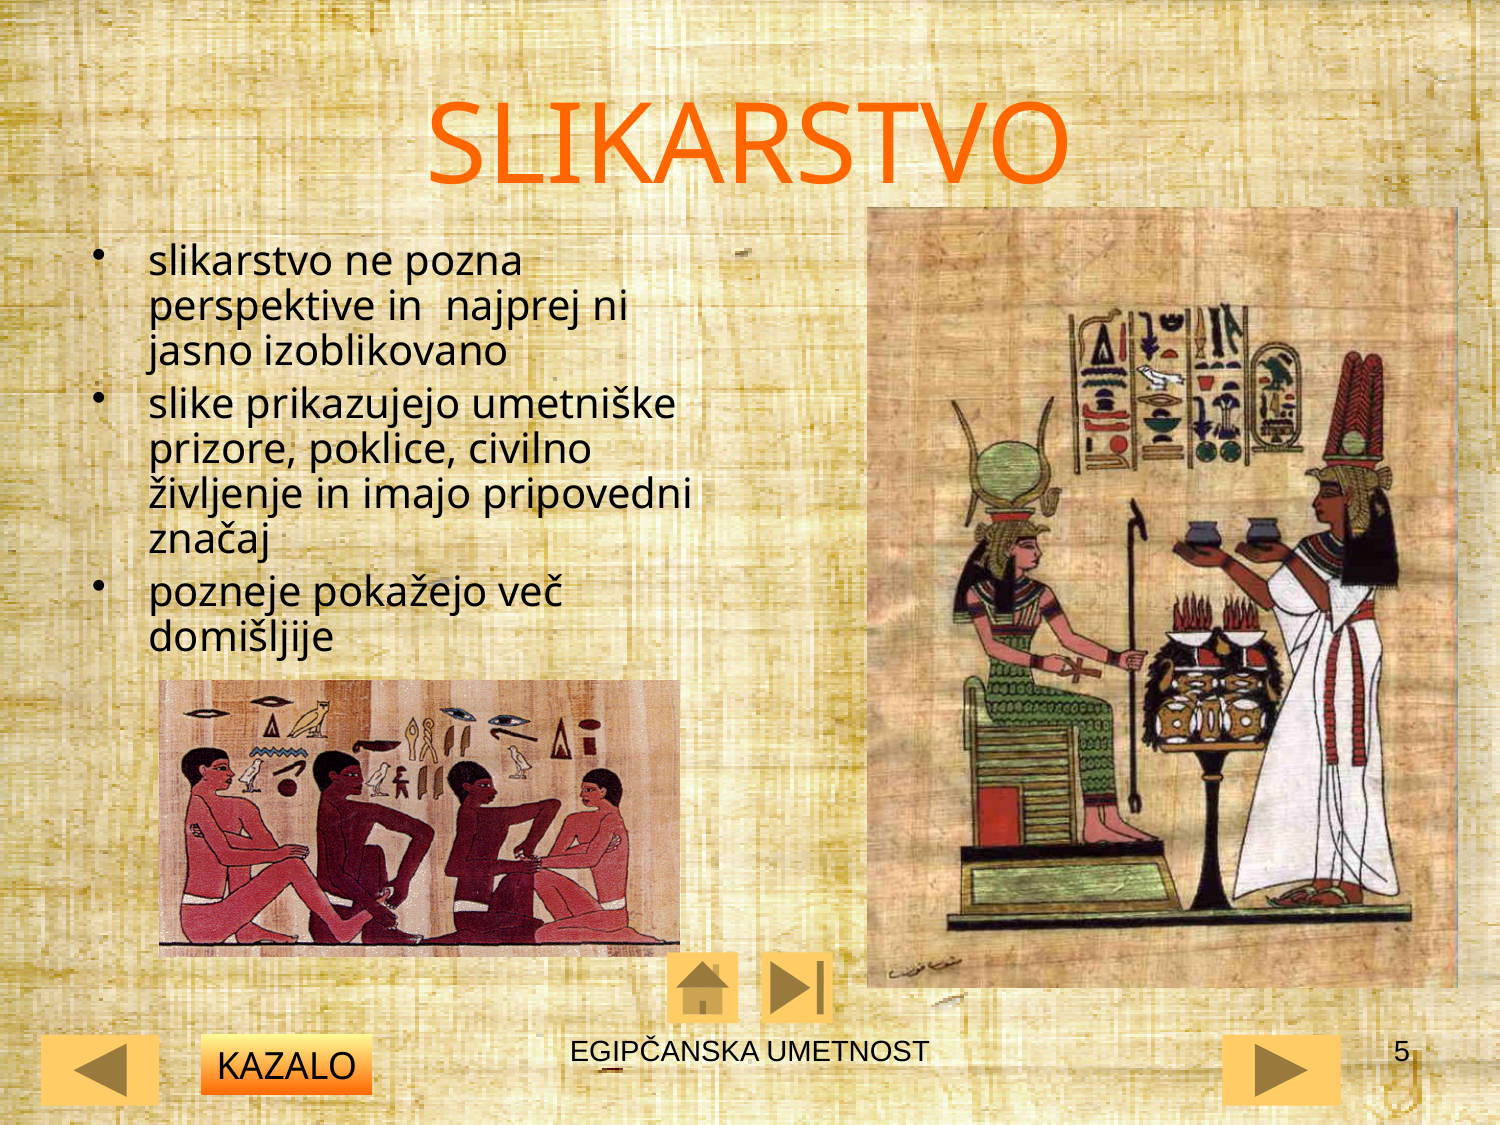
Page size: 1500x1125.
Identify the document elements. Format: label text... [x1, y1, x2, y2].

text_box [1222, 1034, 1341, 1106]
text_box [41, 1034, 160, 1106]
text_box [667, 952, 739, 1024]
text_box [761, 952, 833, 1024]
footer EGIPČANSKA UMETNOST [512, 1024, 988, 1103]
list slikarstvo ne pozna perspektive in najprej ni jasno izoblikovano slike prikazujejo umetniške prizore, poklice, civilno življenje in imajo pripovedni značaj pozneje pokažejo več domišljije [76, 231, 752, 717]
title SLIKARSTVO [75, 45, 1425, 233]
text_box KAZALO [201, 1034, 373, 1095]
slide_number <number> [1074, 1024, 1425, 1103]
picture [0, 0, 1500, 1125]
